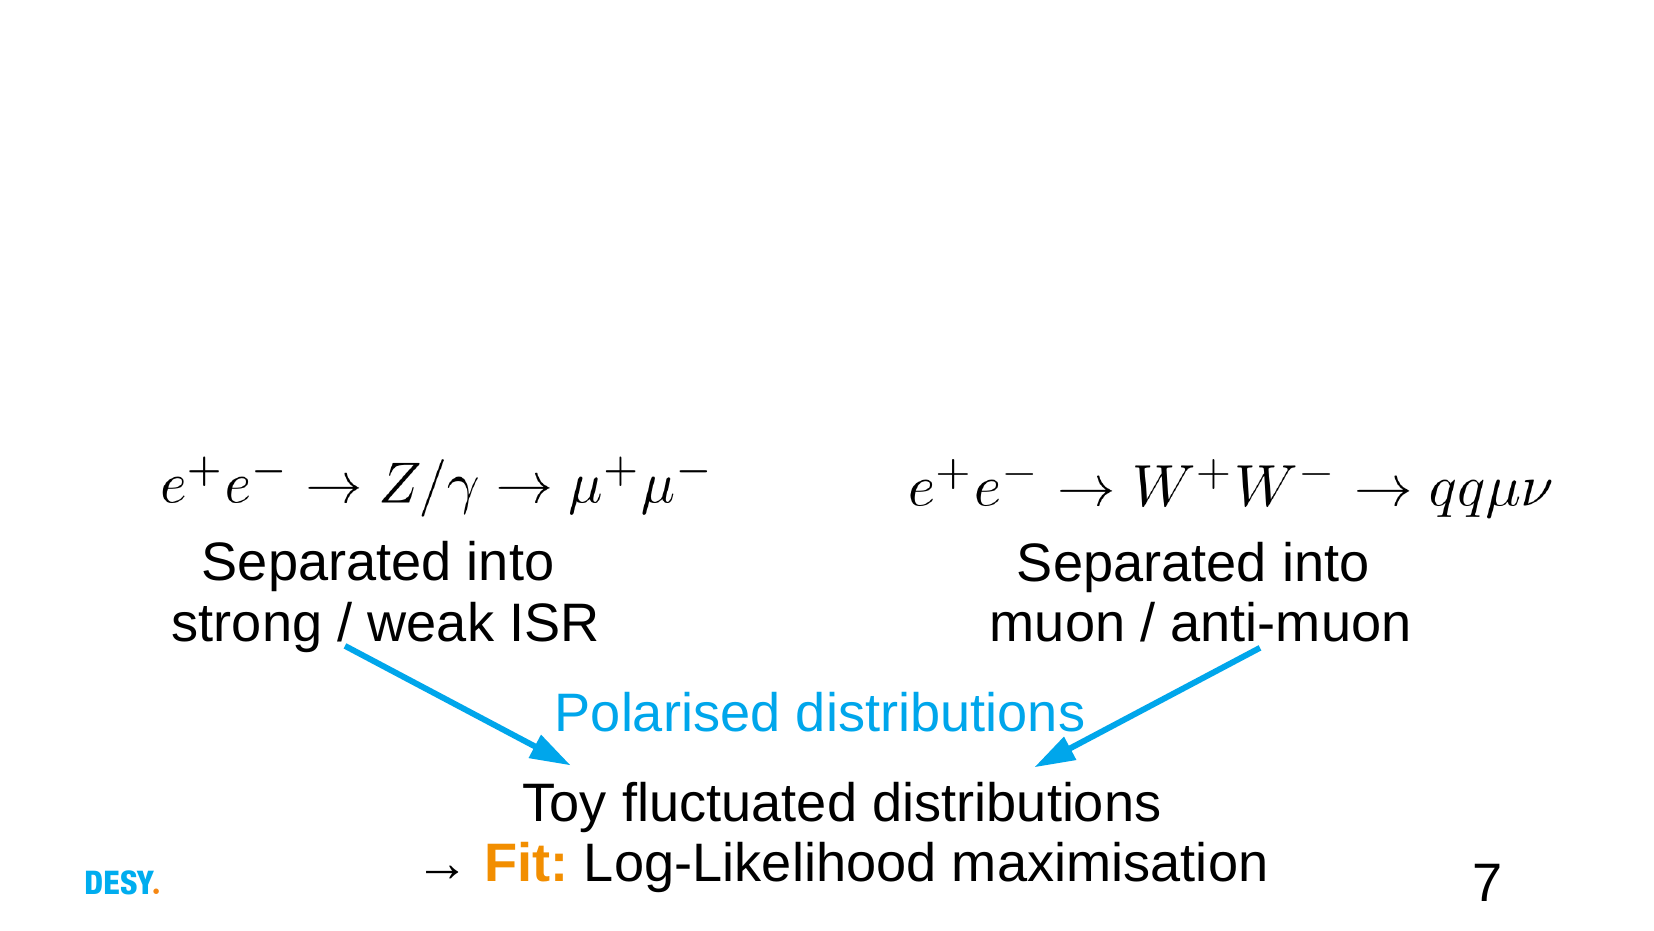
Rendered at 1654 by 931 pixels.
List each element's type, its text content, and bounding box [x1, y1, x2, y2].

picture [25, 0, 1636, 541]
text_box Separated into muon / anti-muon [975, 525, 1428, 661]
text_box Toy fluctuated distributions → Fit: Log-Likelihood maximisation [400, 765, 1285, 901]
text_box Separated into strong / weak ISR [156, 524, 616, 661]
picture [138, 434, 736, 539]
text_box Polarised distributions [540, 674, 1116, 751]
